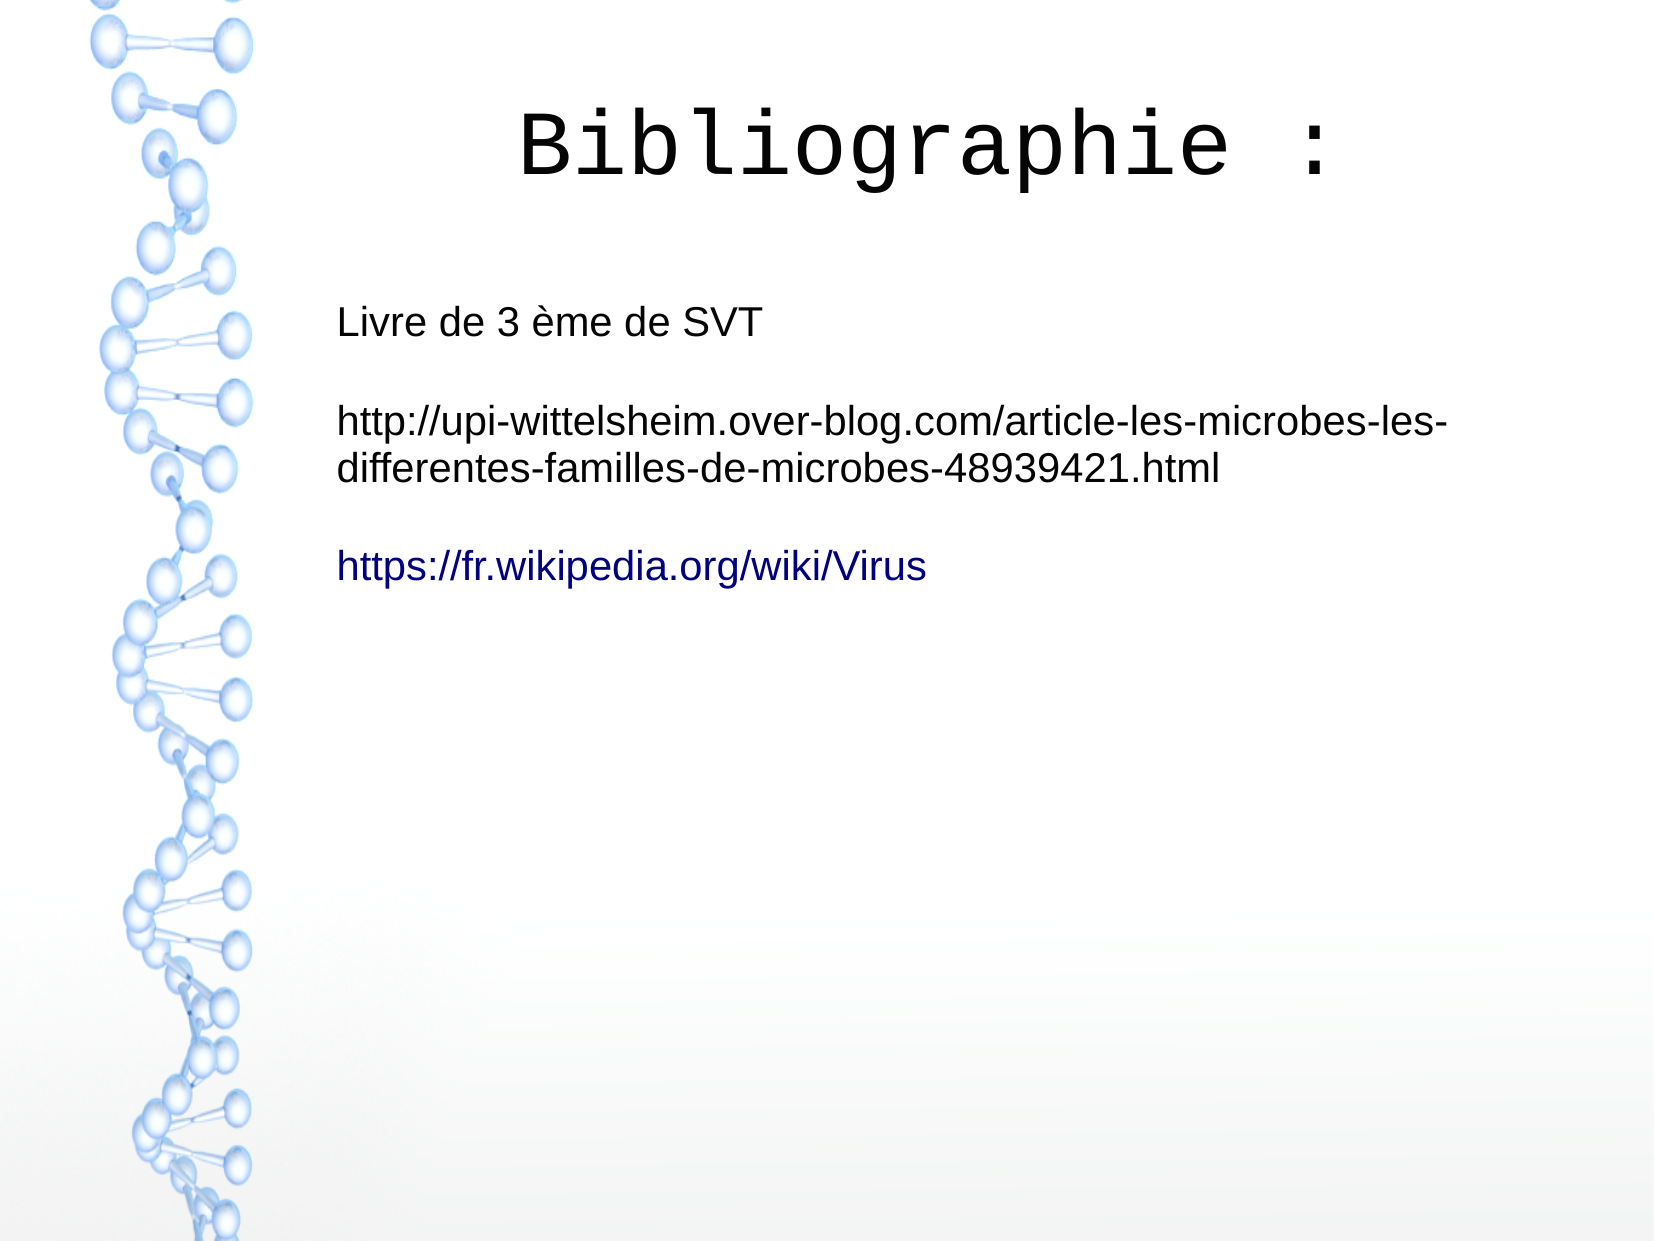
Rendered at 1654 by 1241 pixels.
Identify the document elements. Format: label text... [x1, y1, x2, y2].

picture [0, 0, 1654, 1241]
list Livre de 3 ème de SVT http://upi-wittelsheim.over-blog.com/article-les-microbes-les-differentes-familles-de-microbes-48939421.html https://fr.wikipedia.org/wiki/Virus [265, 299, 1595, 1019]
title Bibliographie : [265, 47, 1595, 252]
